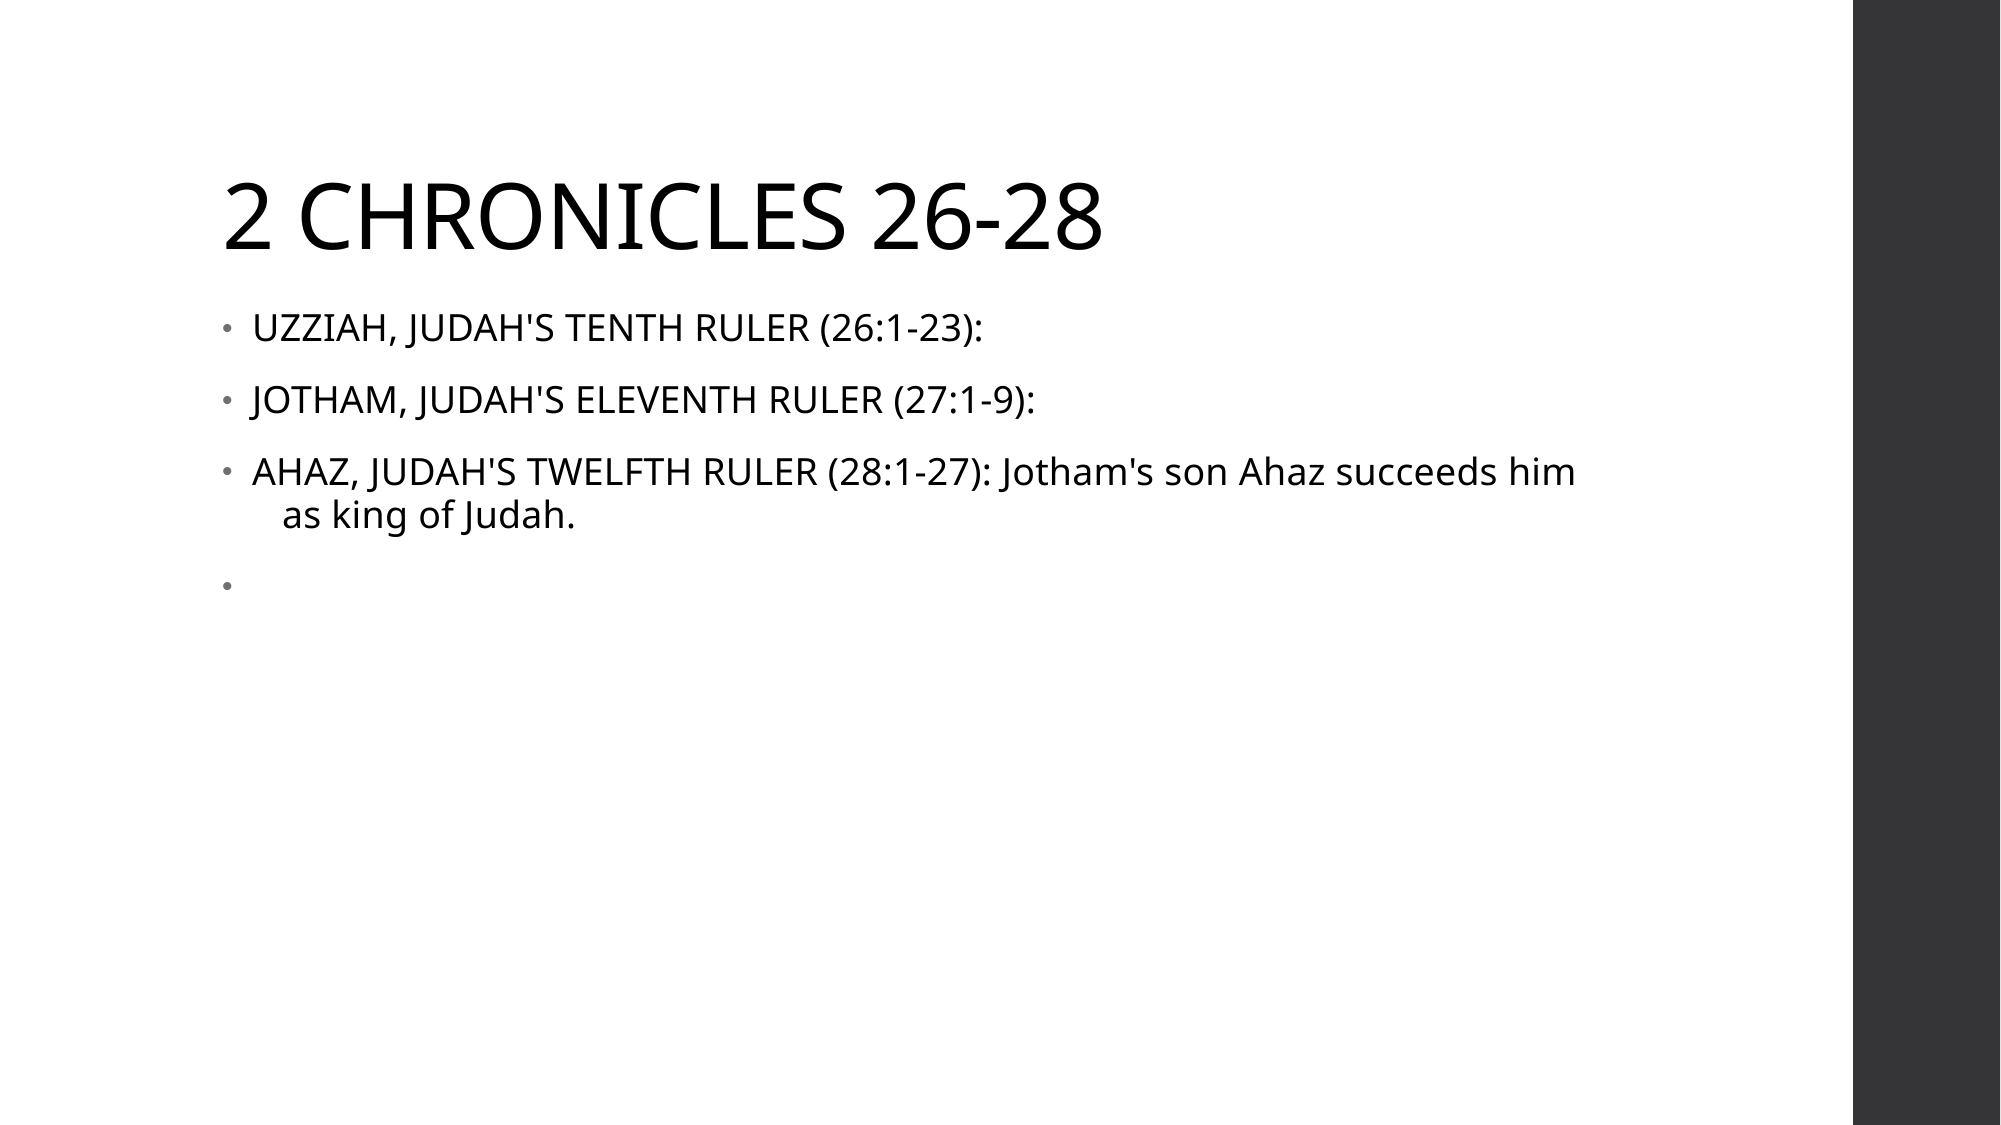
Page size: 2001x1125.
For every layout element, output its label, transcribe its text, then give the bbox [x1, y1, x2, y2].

title 2 CHRONICLES 26-28 [206, 60, 1797, 278]
list UZZIAH, JUDAH'S TENTH RULER (26:1-23): JOTHAM, JUDAH'S ELEVENTH RULER (27:1-9): AHAZ, JUDAH'S TWELFTH RULER (28:1-27): Jotham's son Ahaz succeeds him as king of Judah. [206, 299, 1617, 1014]
